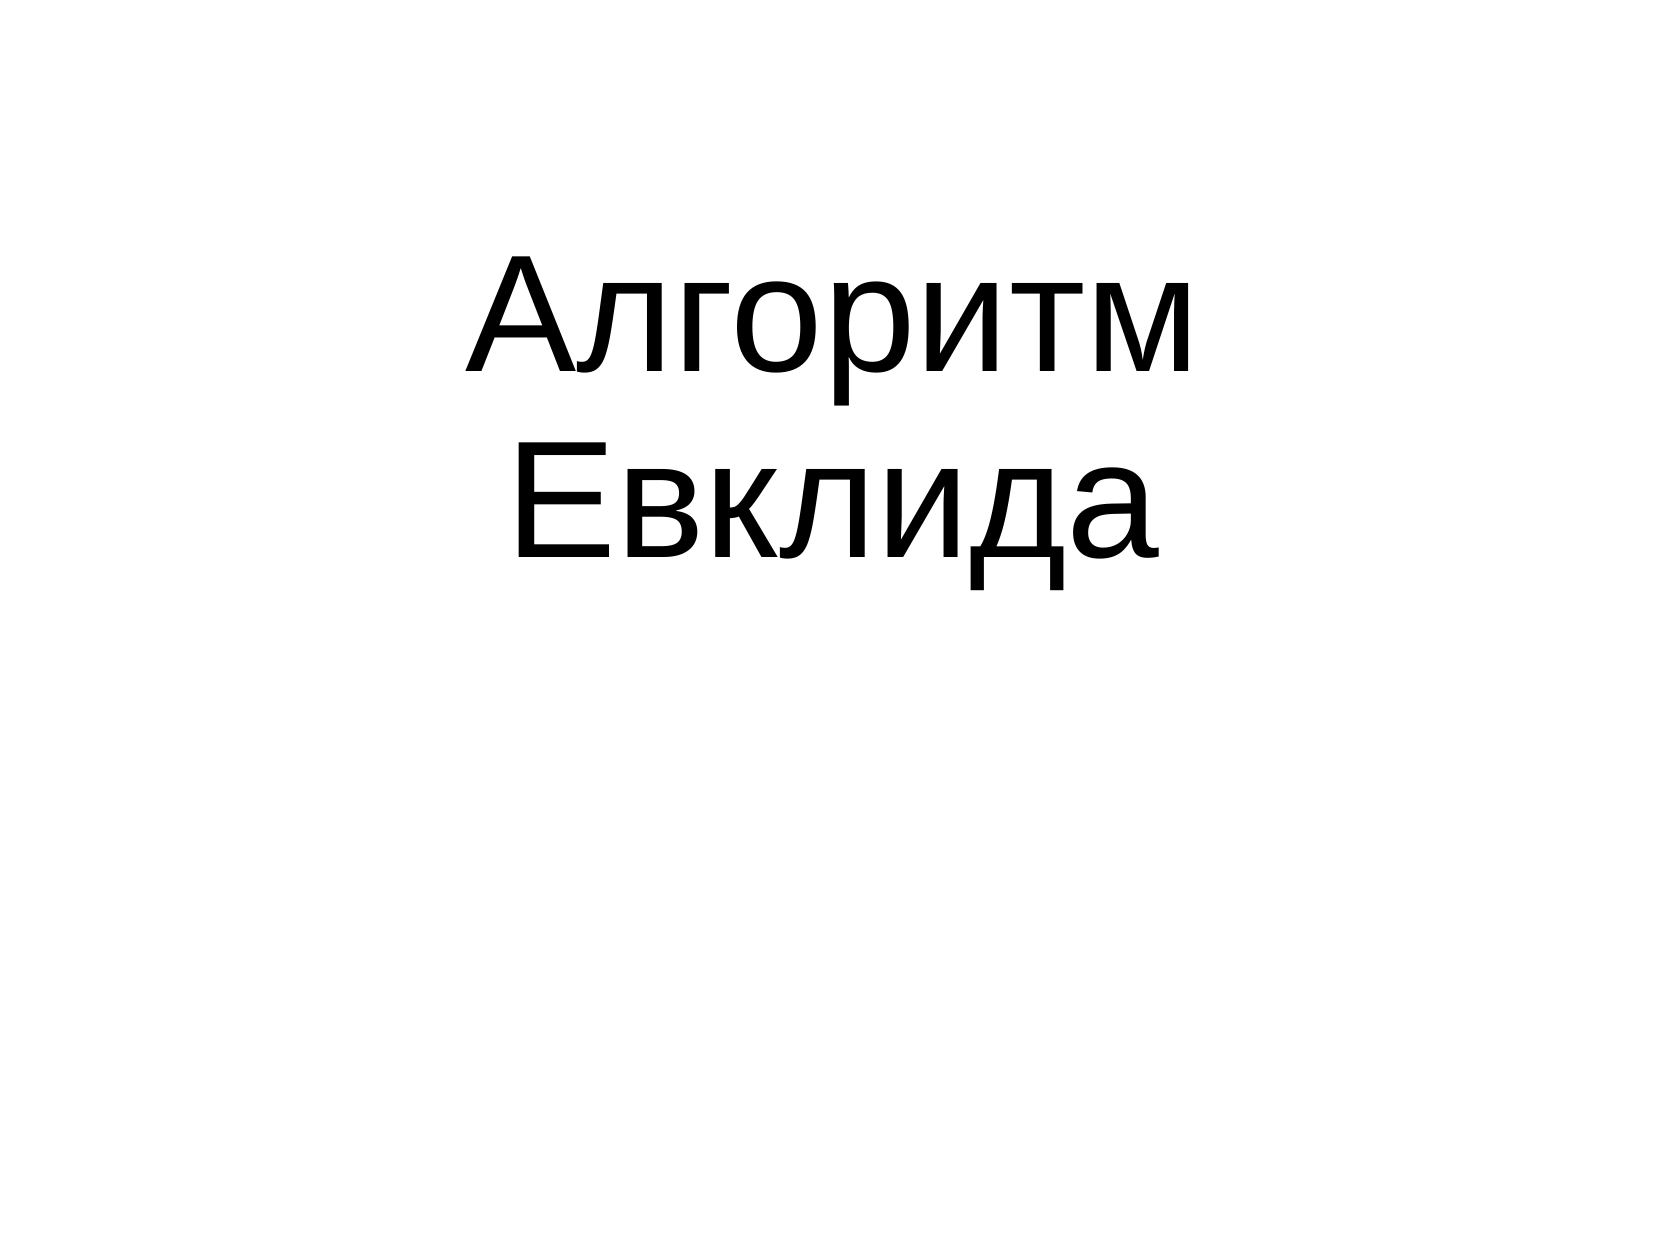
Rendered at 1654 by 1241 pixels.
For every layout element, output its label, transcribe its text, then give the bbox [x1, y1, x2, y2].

text_box Алгоритм Евклида [94, 212, 1571, 600]
